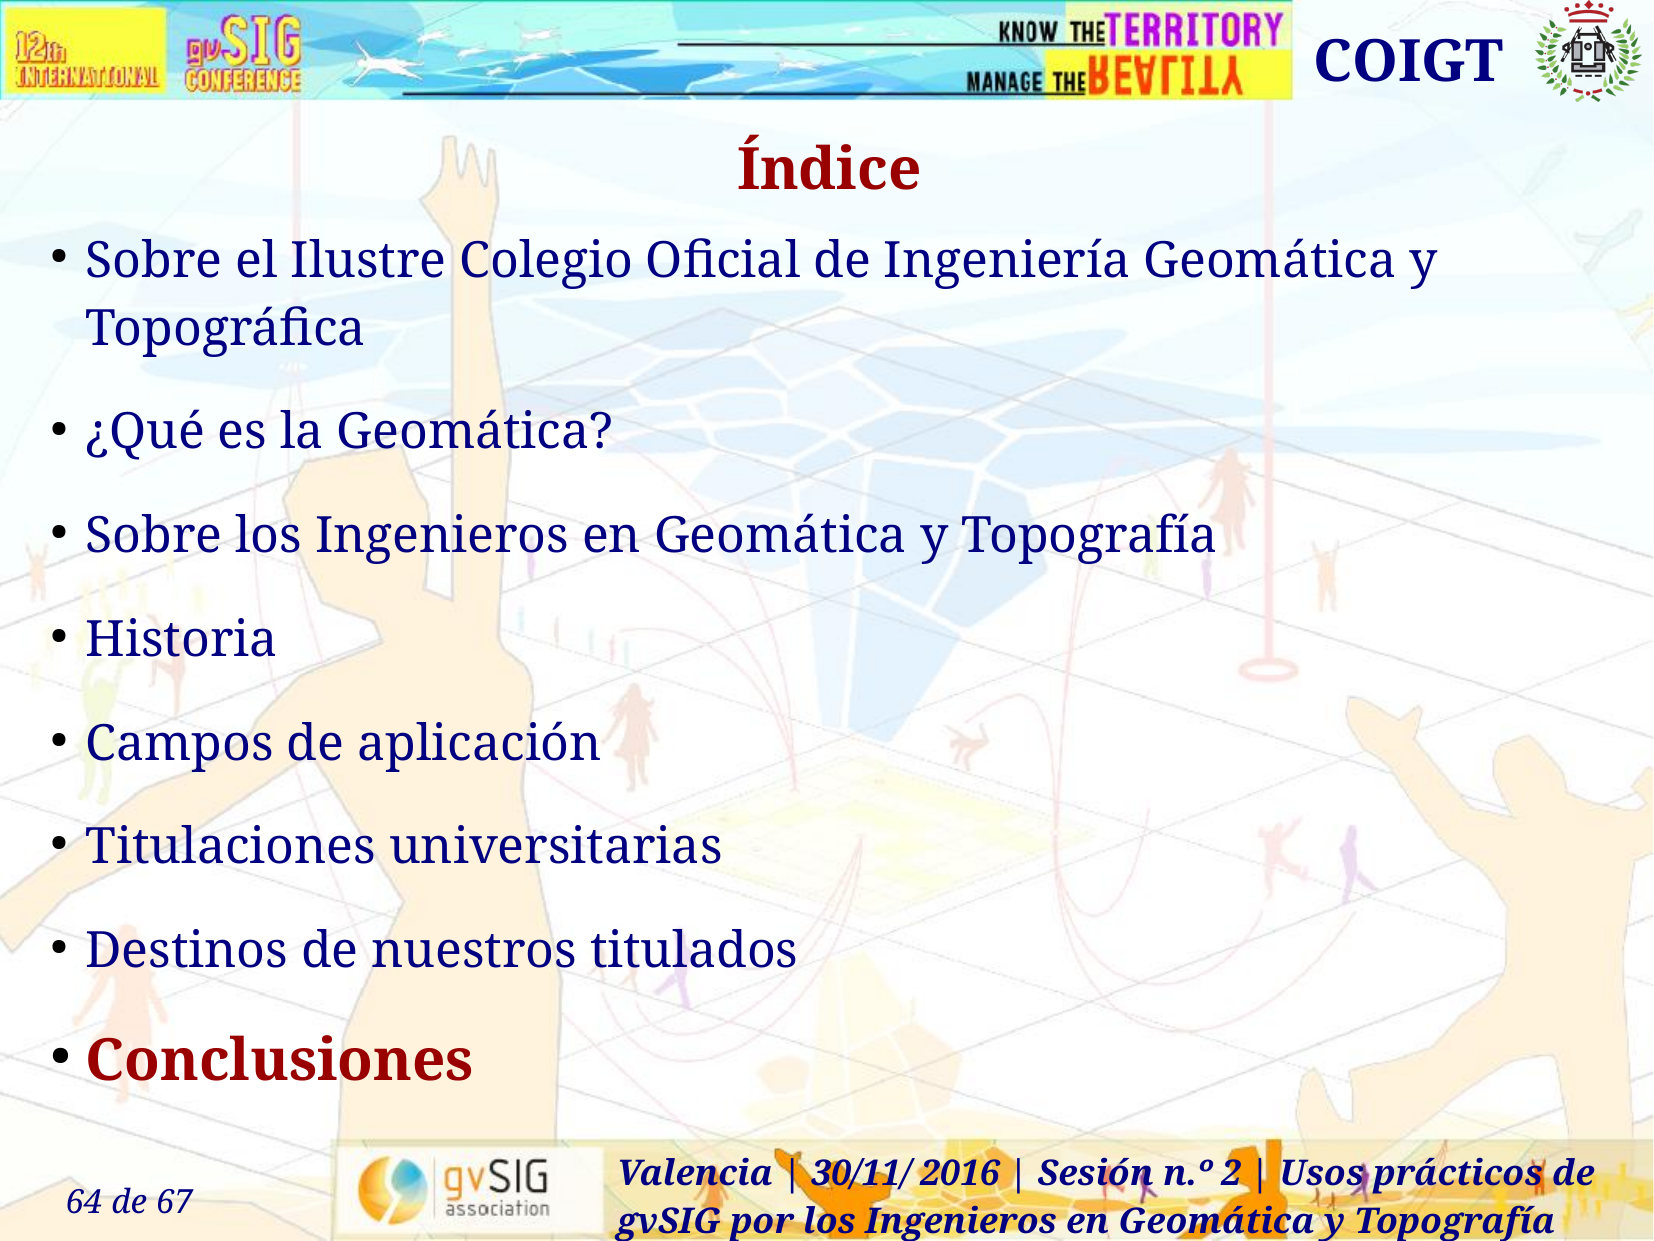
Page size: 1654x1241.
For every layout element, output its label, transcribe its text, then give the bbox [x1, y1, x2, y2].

text_box Valencia | 30/11/ 2016 | Sesión n.º 2 | Usos prácticos de gvSIG por los Ingenieros en Geomática y Topografía [602, 1140, 1654, 1241]
text_box COIGT [1299, 12, 1654, 148]
text_box Sobre el Ilustre Colegio Oficial de Ingeniería Geomática y Topográfica ¿Qué es la Geomática? Sobre los Ingenieros en Geomática y Topografía Historia Campos de aplicación Titulaciones universitarias Destinos de nuestros titulados Conclusiones [35, 216, 1619, 1092]
text_box <número> de 67 [50, 1170, 383, 1241]
picture [0, 0, 1654, 1241]
text_box Índice [28, 120, 1630, 202]
